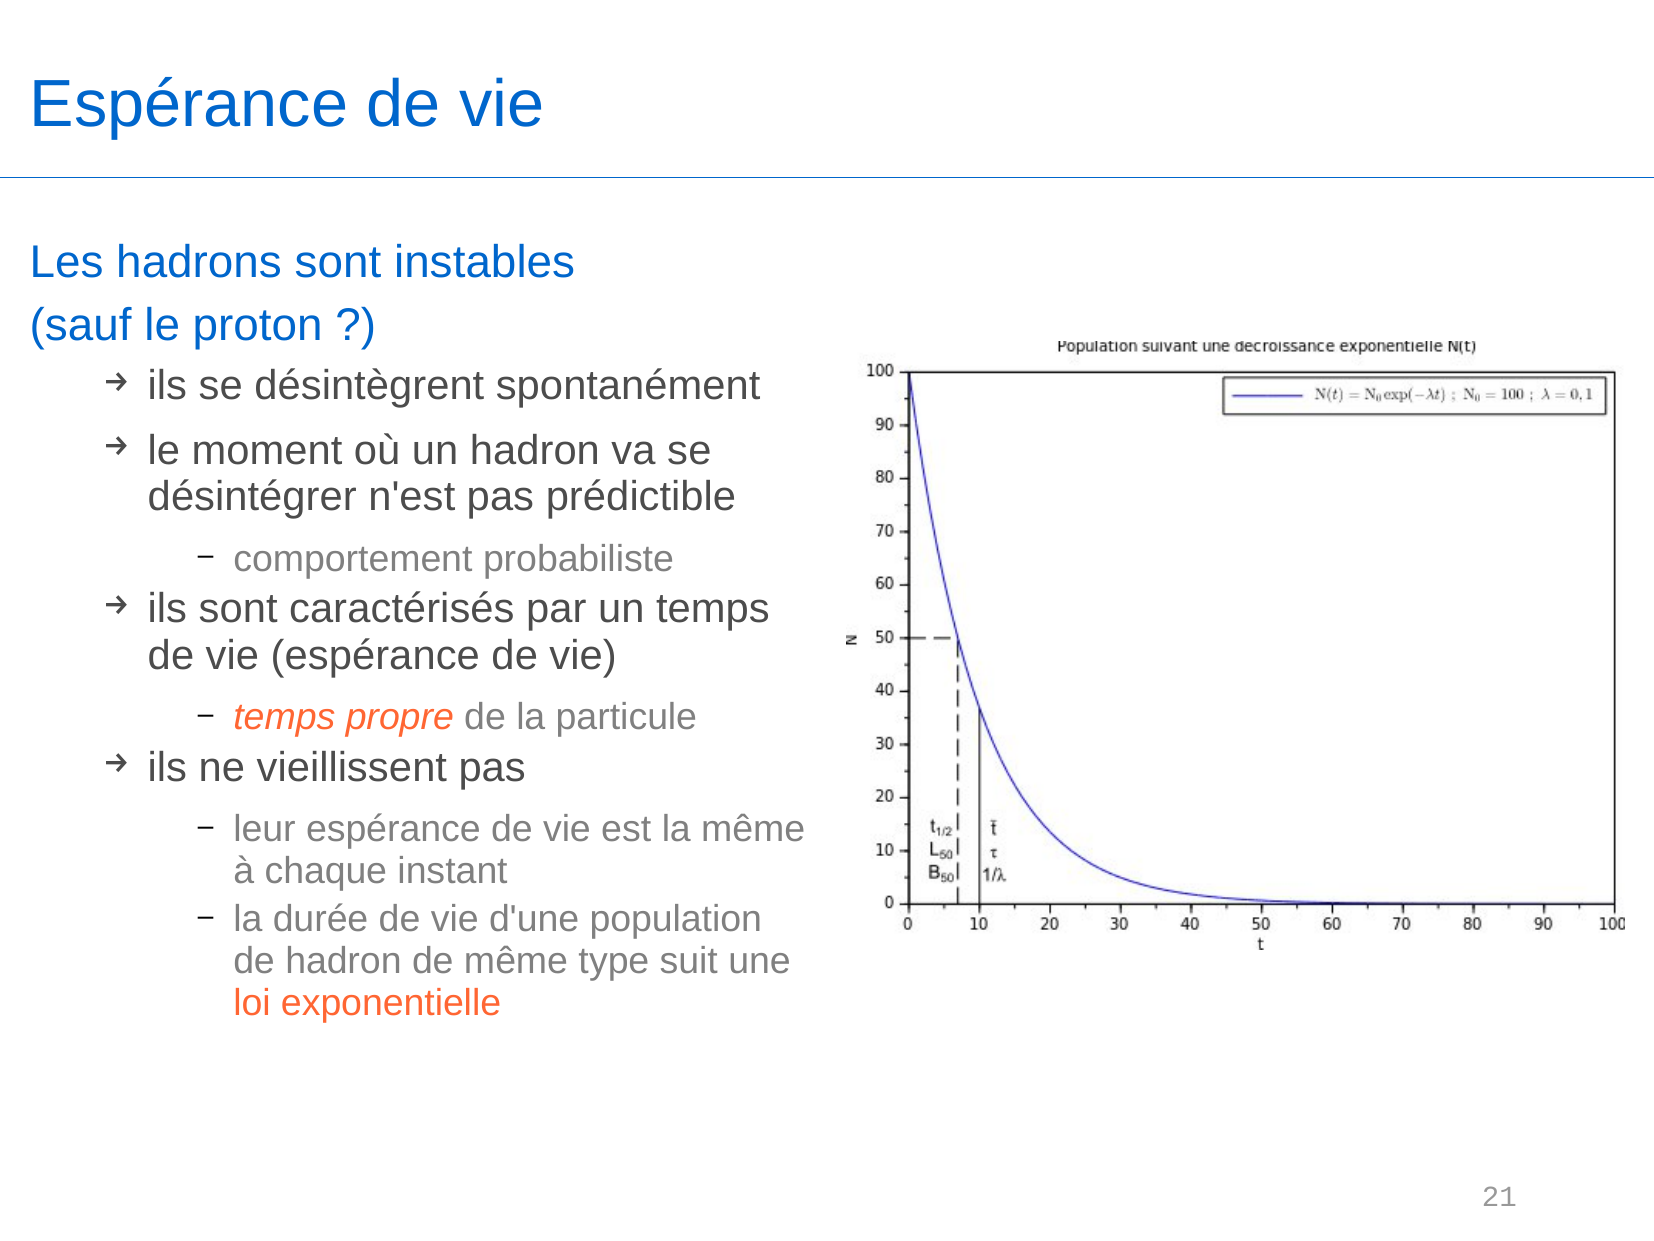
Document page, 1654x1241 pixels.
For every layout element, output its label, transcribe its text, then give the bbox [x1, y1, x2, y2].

title Espérance de vie [29, 29, 1625, 178]
list Les hadrons sont instables (sauf le proton ?) ils se désintègrent spontanément le moment où un hadron va se désintégrer n'est pas prédictible comportement probabiliste ils sont caractérisés par un temps de vie (espérance de vie) temps propre de la particule ils ne vieillissent pas leur espérance de vie est la même à chaque instant la durée de vie d'une population de hadron de même type suit une loi exponentielle [29, 236, 808, 1055]
picture [846, 341, 1625, 950]
